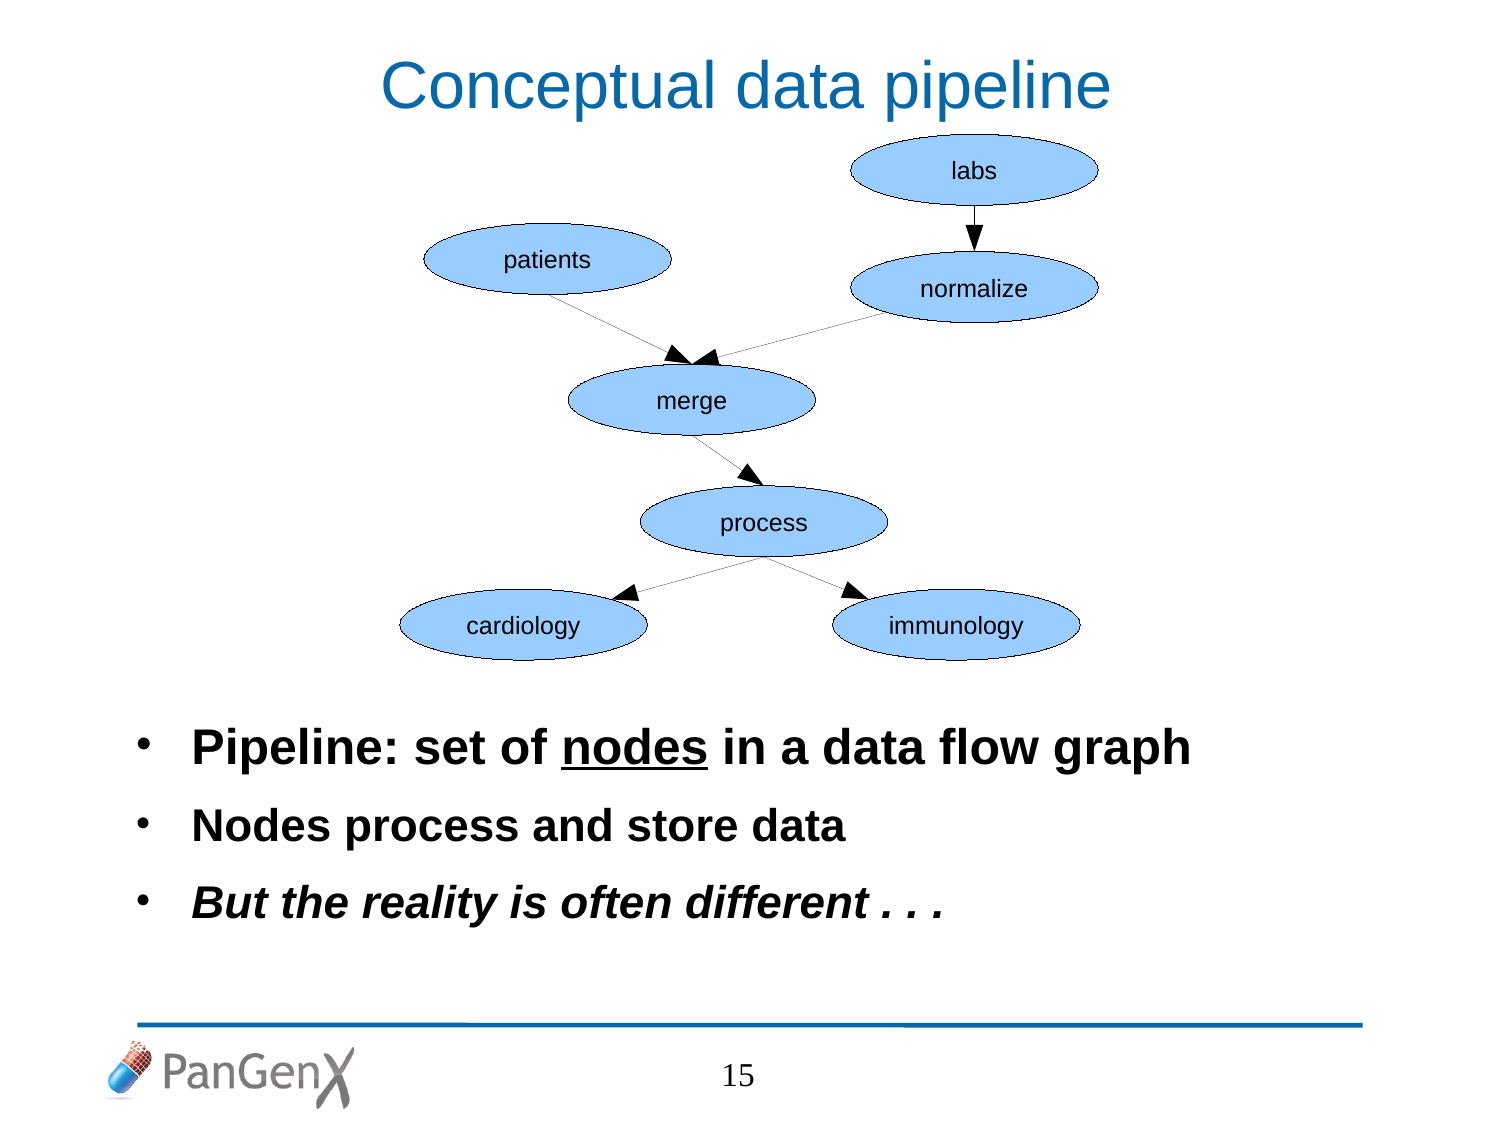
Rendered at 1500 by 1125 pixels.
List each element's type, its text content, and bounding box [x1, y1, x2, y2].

text_box patients [423, 223, 672, 295]
text_box process [640, 485, 888, 557]
title Conceptual data pipeline [70, 7, 1423, 130]
text_box immunology [832, 589, 1081, 661]
text_box [45, 104, 1441, 766]
text_box [555, 558, 925, 660]
picture [89, 1041, 354, 1109]
text_box normalize [850, 251, 1099, 323]
text_box merge [568, 364, 816, 436]
list Pipeline: set of nodes in a data flow graph Nodes process and store data But the reality is often different . . . [112, 660, 1441, 1035]
text_box labs [850, 134, 1099, 206]
text_box cardiology [399, 589, 648, 661]
